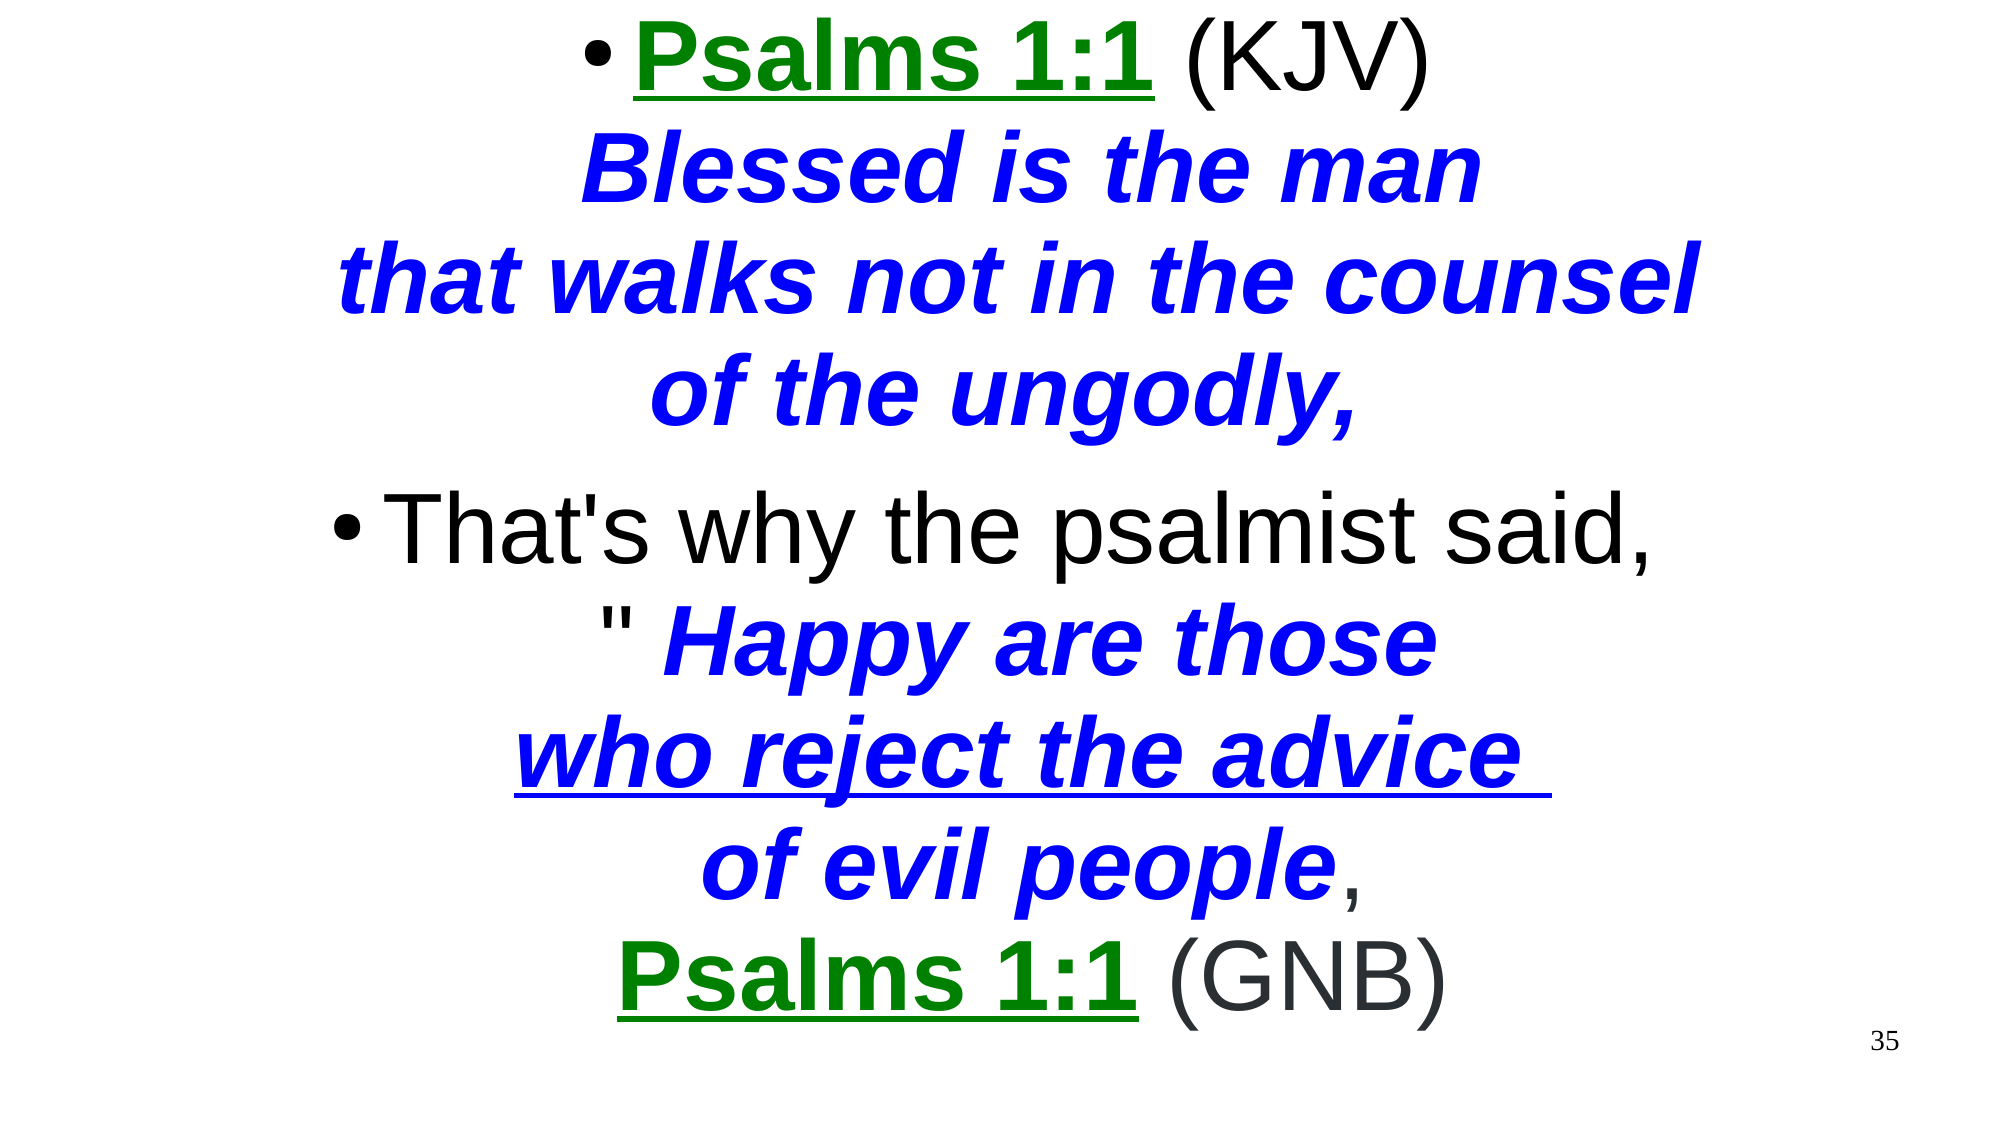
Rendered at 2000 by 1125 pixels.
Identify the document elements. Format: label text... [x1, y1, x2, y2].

list Psalms 1:1 (KJV) Blessed is the man that walks not in the counsel of the ungodly, That's why the psalmist said, " Happy are those who reject the advice of evil people, Psalms 1:1 (GNB) [0, 0, 1996, 1123]
